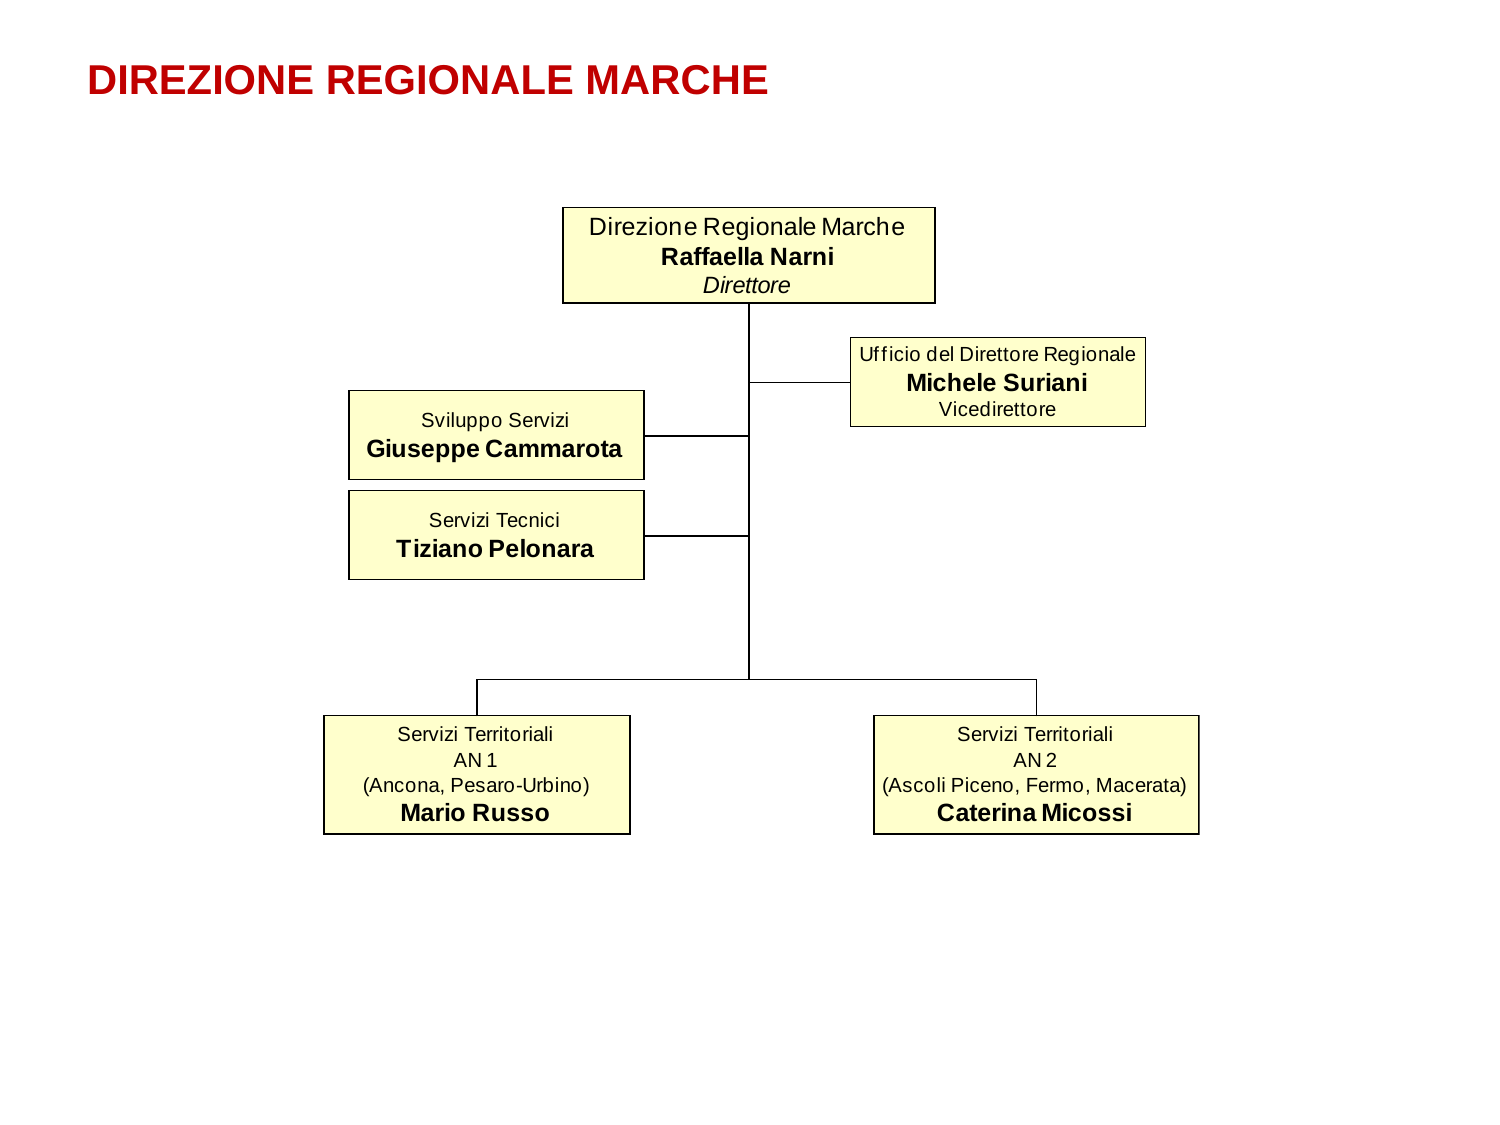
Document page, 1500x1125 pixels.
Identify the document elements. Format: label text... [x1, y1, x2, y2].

picture [321, 202, 1200, 835]
text_box DIREZIONE REGIONALE MARCHE [72, 45, 1462, 128]
